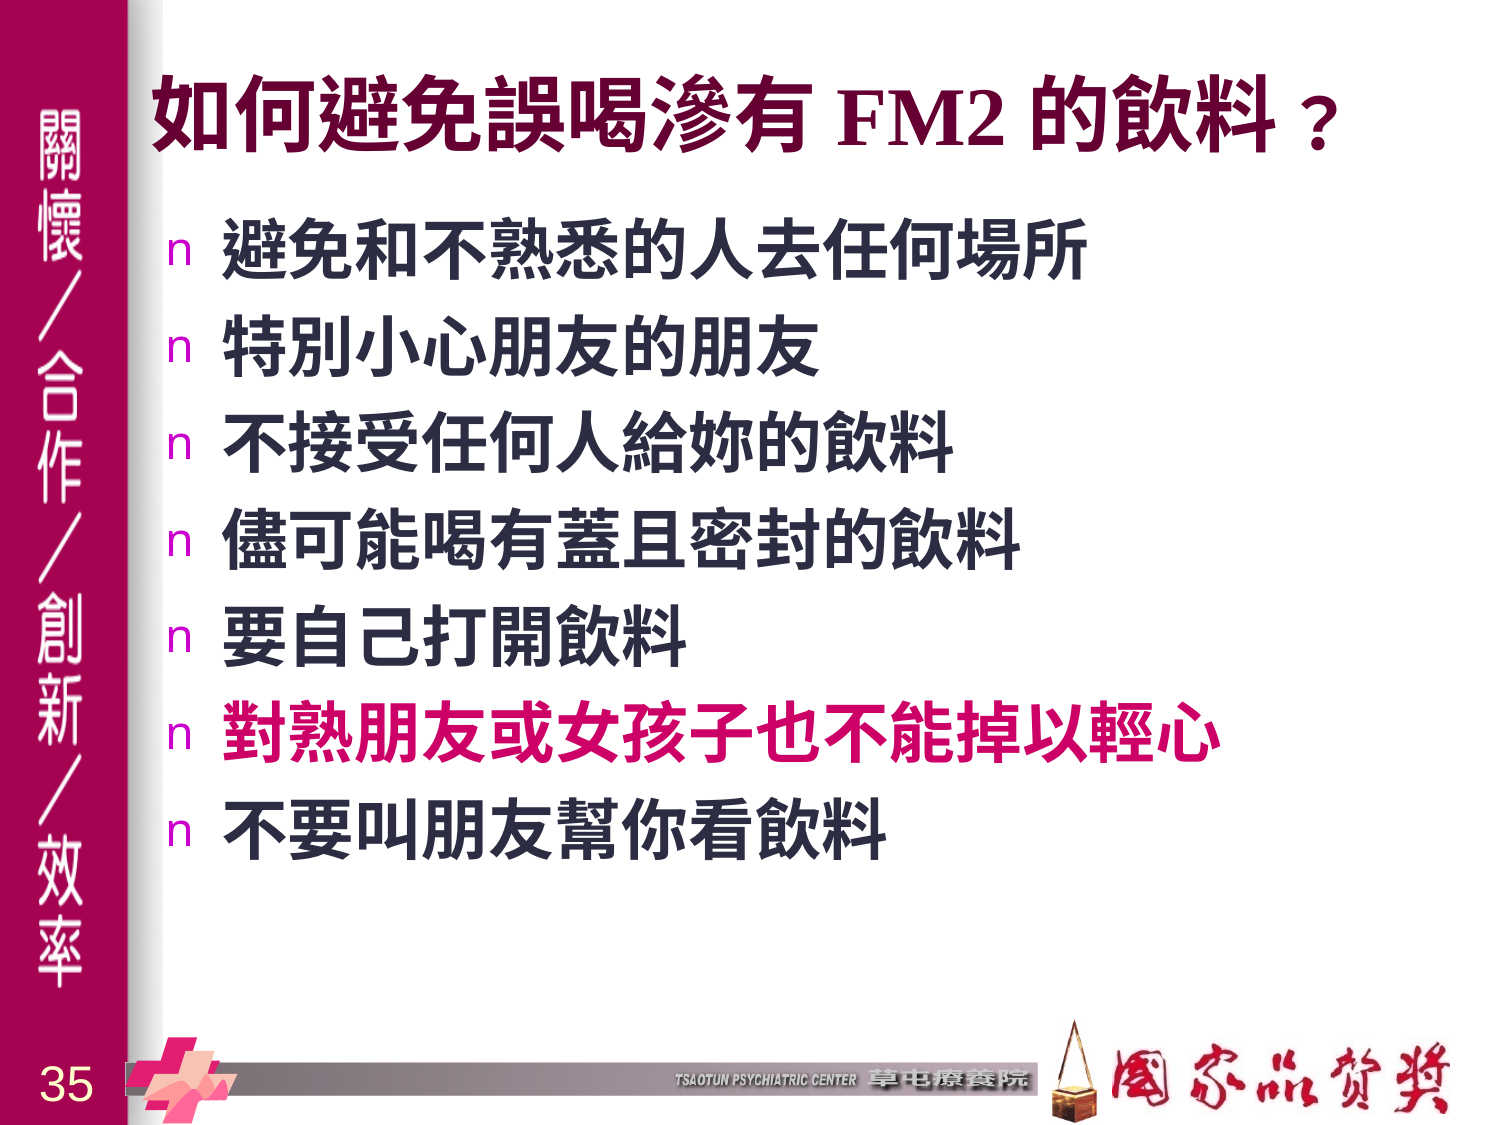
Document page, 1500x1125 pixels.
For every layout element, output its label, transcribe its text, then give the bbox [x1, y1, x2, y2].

text_box [23, 1043, 337, 1119]
list 避免和不熟悉的人去任何場所 特別小心朋友的朋友 不接受任何人給妳的飲料 儘可能喝有蓋且密封的飲料 要自己打開飲料 對熟朋友或女孩子也不能掉以輕心 不要叫朋友幫你看飲料 [150, 200, 1438, 994]
title 如何避免誤喝滲有FM2的飲料﹖ [135, 54, 1459, 170]
